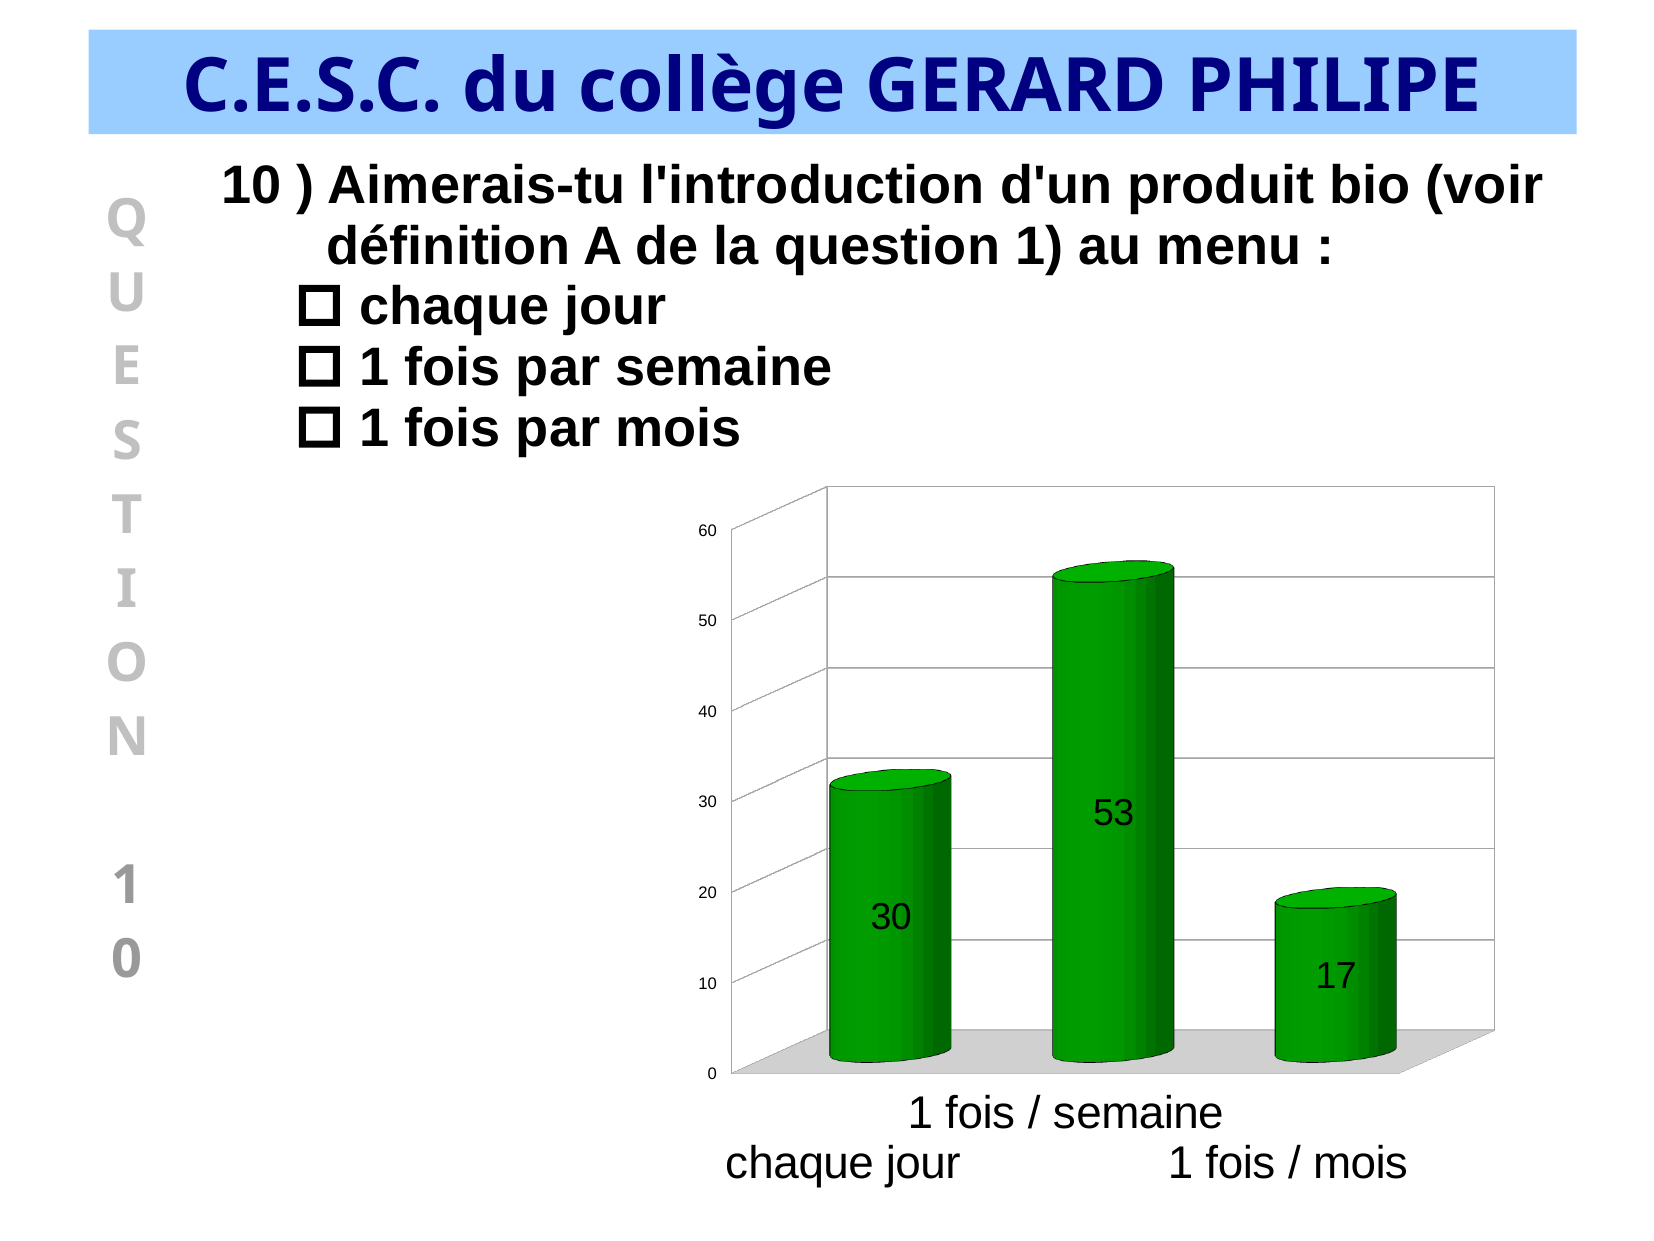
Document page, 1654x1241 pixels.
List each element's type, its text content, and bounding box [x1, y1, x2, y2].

text_box Q U E S T I O N 10 [88, 171, 166, 1080]
chart [679, 472, 1515, 1204]
title C.E.S.C. du collège GERARD PHILIPE [88, 29, 1577, 135]
text_box 10 ) Aimerais-tu l'introduction d'un produit bio (voir définition A de la question 1) au menu :  chaque jour  1 fois par semaine  1 fois par mois [206, 147, 1595, 473]
